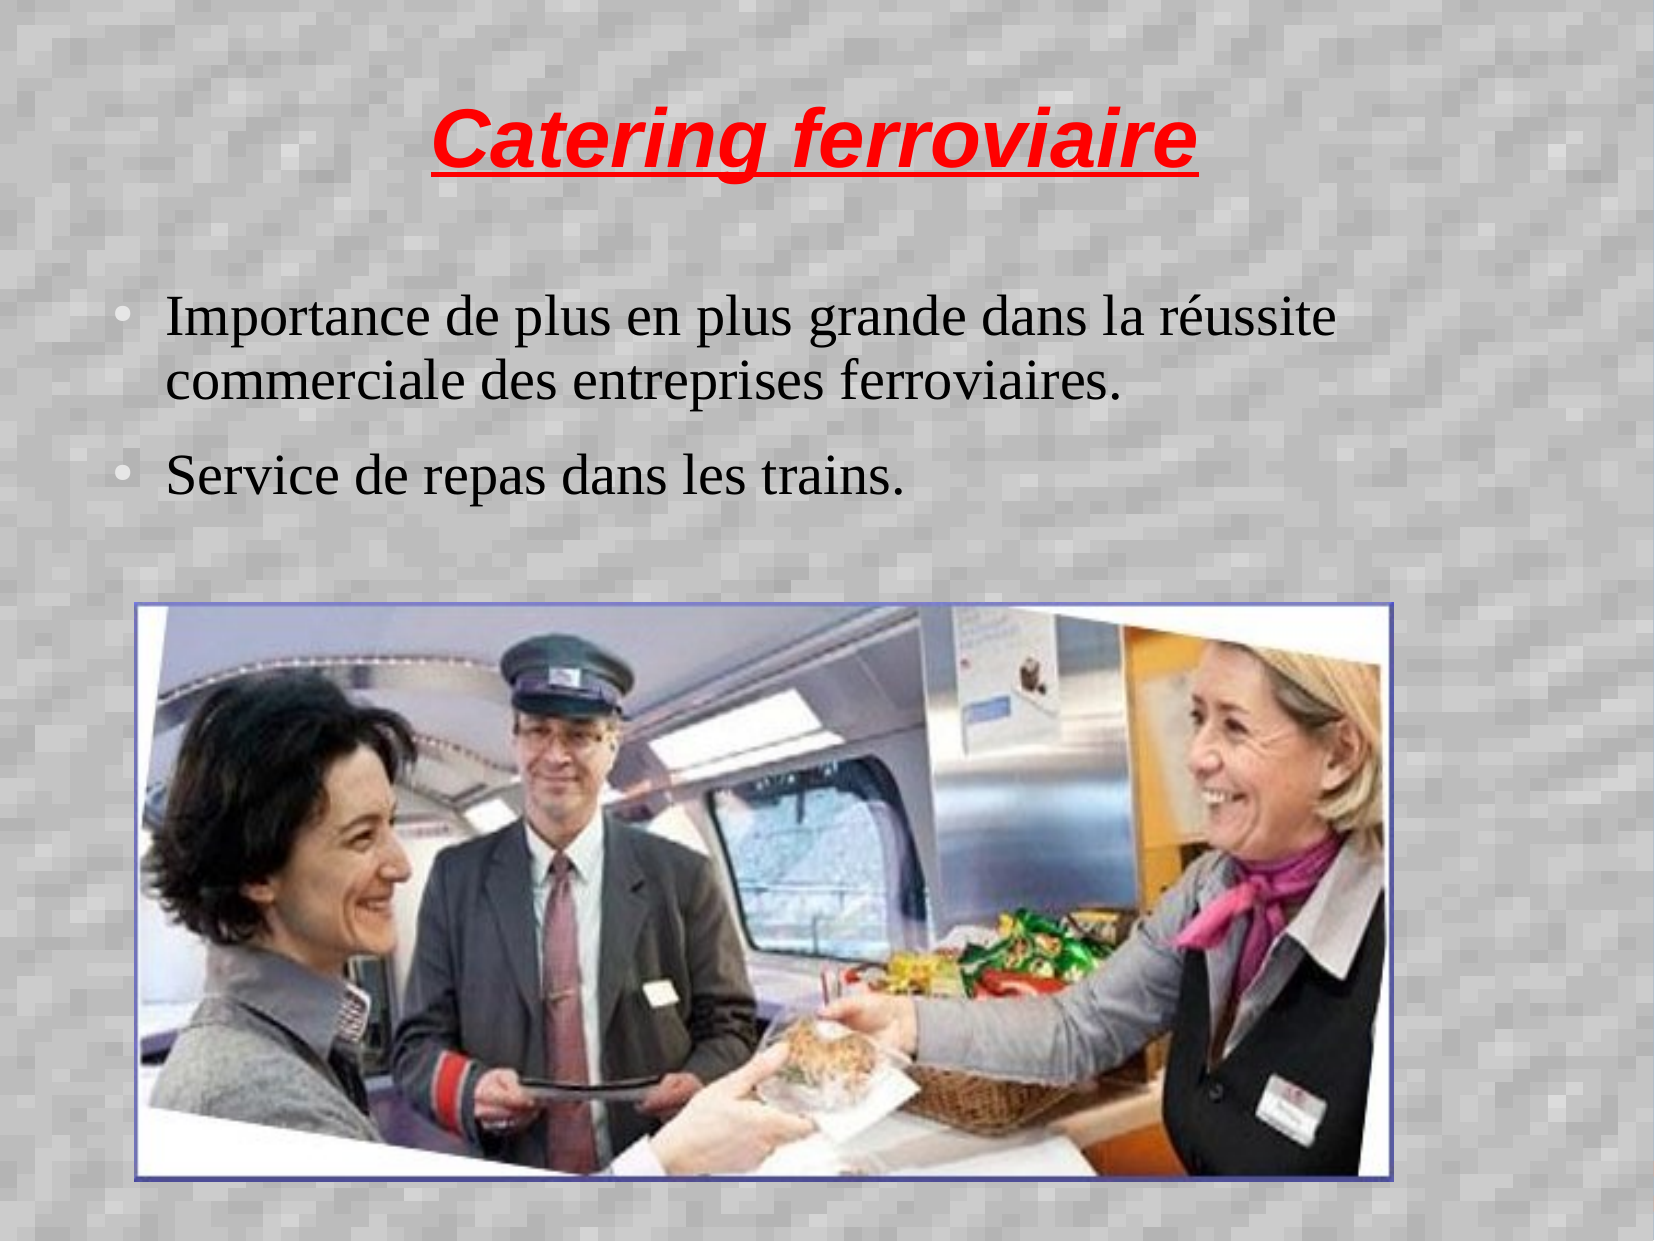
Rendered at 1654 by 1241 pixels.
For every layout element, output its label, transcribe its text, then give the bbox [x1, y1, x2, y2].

picture [0, 0, 1654, 1241]
title Catering ferroviaire [70, 35, 1560, 243]
list Importance de plus en plus grande dans la réussite commerciale des entreprises ferroviaires. Service de repas dans les trains. [94, 283, 1583, 1003]
